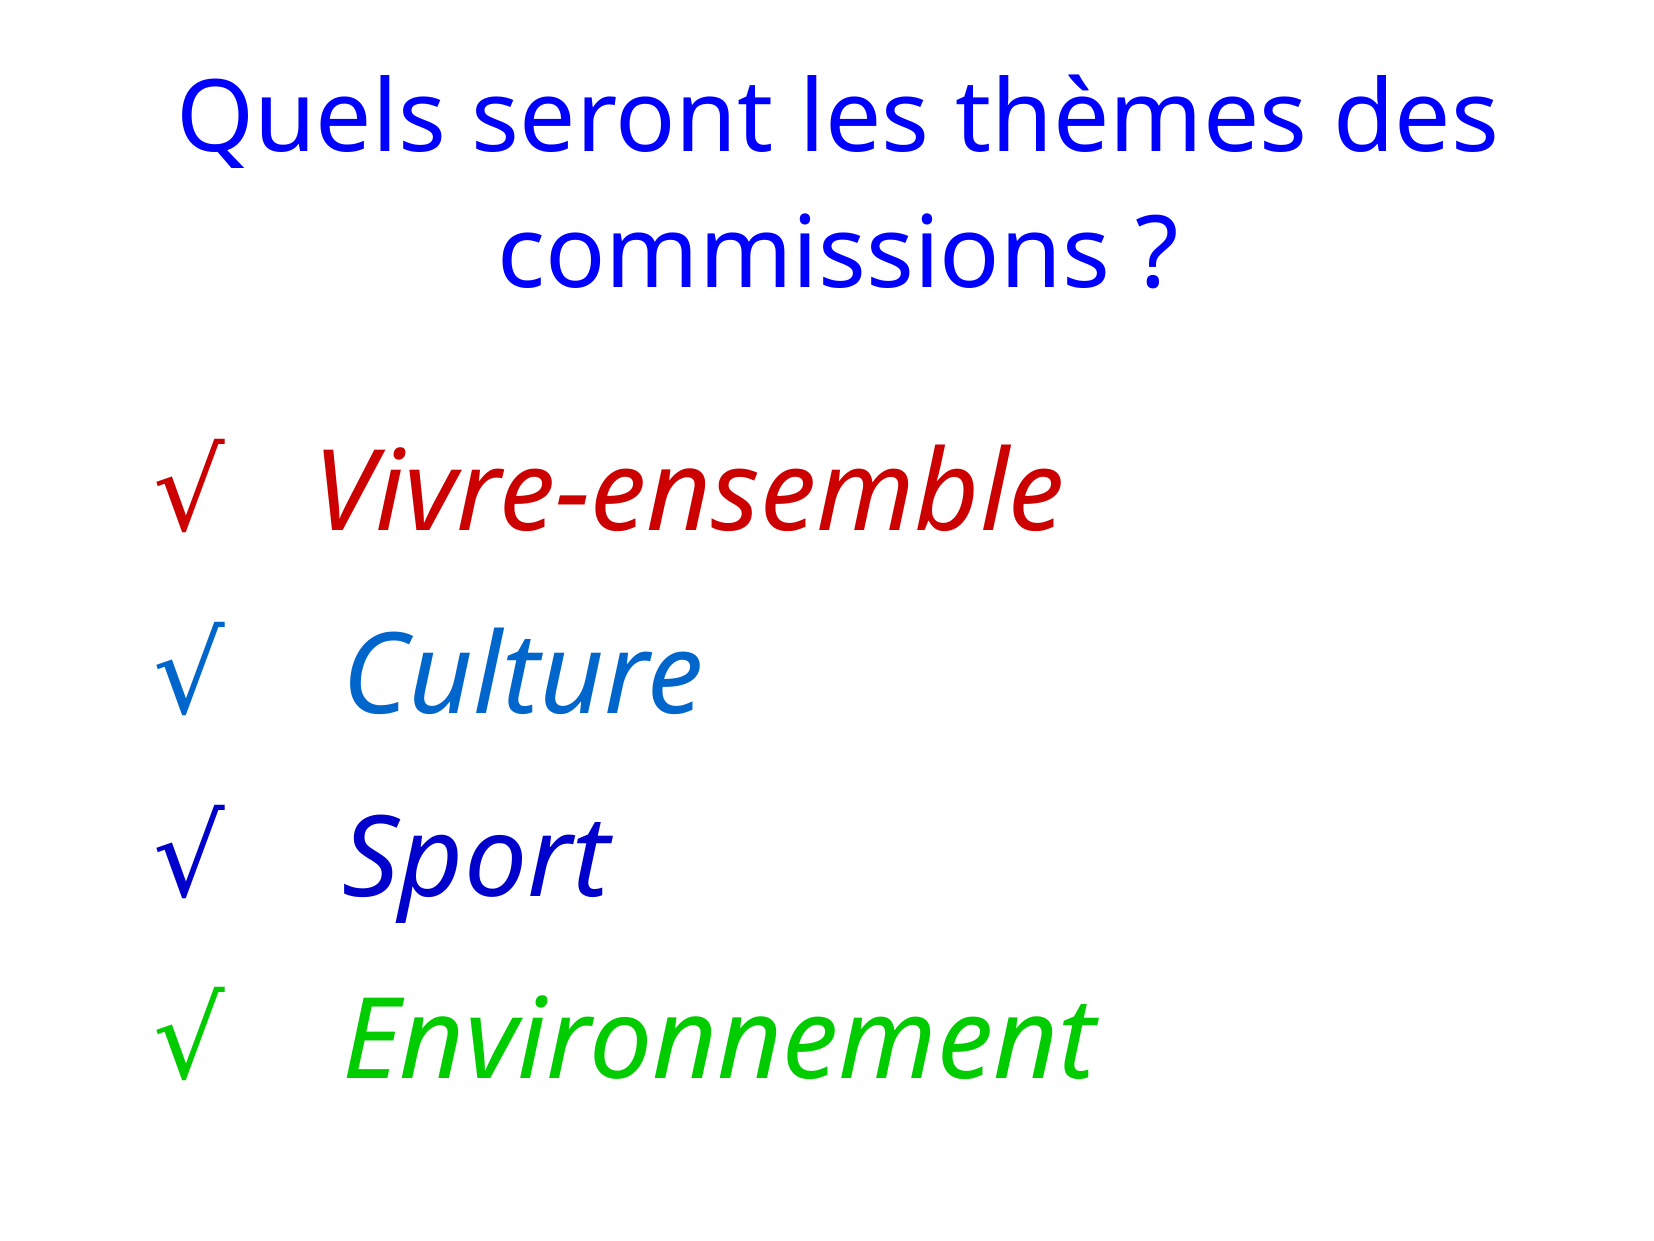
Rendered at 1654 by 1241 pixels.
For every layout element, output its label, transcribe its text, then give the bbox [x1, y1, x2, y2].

title Quels seront les thèmes des commissions ? [59, 66, 1619, 295]
list √ Vivre-ensemble √ Culture √ Sport √ Environnement [82, 290, 1571, 1010]
